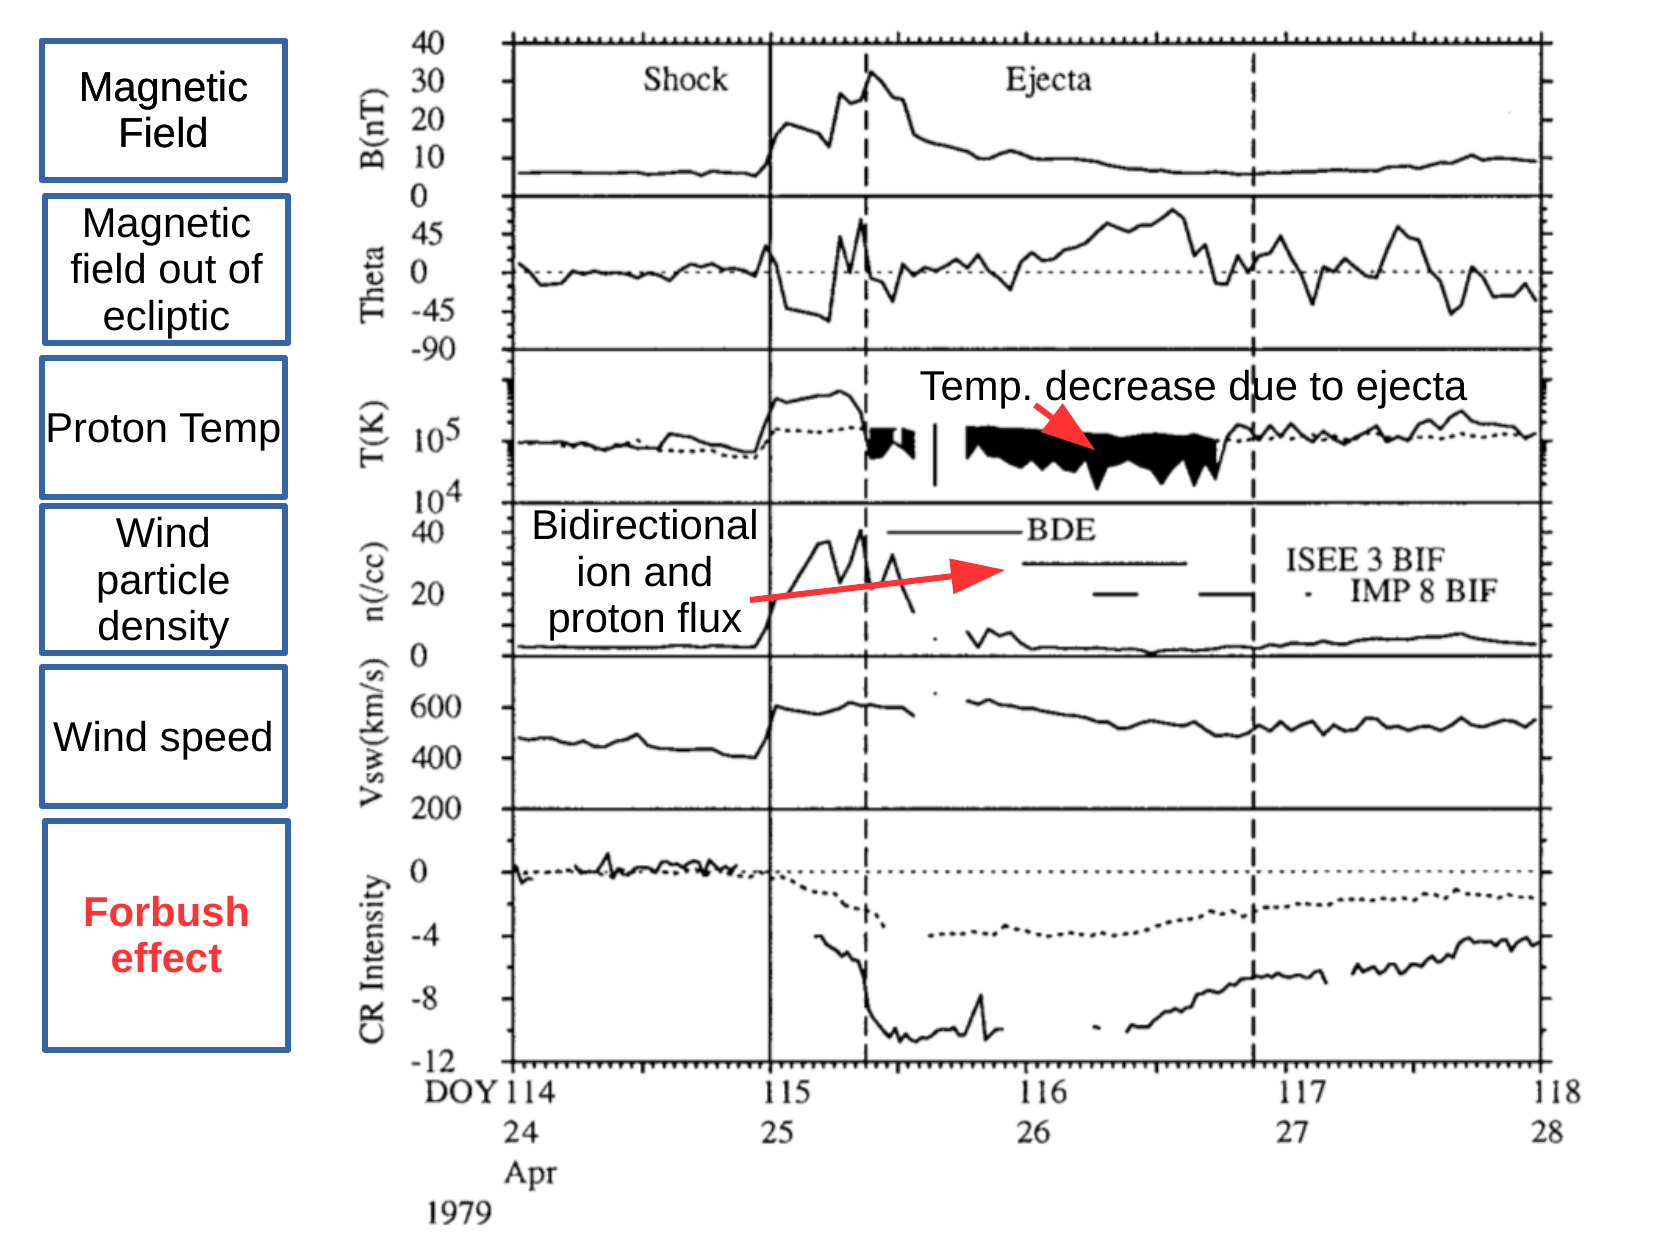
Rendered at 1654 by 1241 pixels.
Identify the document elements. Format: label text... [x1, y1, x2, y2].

title Bidirectional ion and proton flux [510, 497, 781, 646]
title Magnetic field out of ecliptic [45, 195, 289, 343]
picture [328, 14, 1626, 1236]
title Proton Temp [41, 357, 286, 498]
title Wind particle density [41, 506, 286, 654]
title Forbush effect [45, 820, 289, 1051]
title Temp. decrease due to ejecta [885, 351, 1501, 421]
title Magnetic Field [41, 40, 286, 181]
title Wind speed [41, 666, 286, 807]
